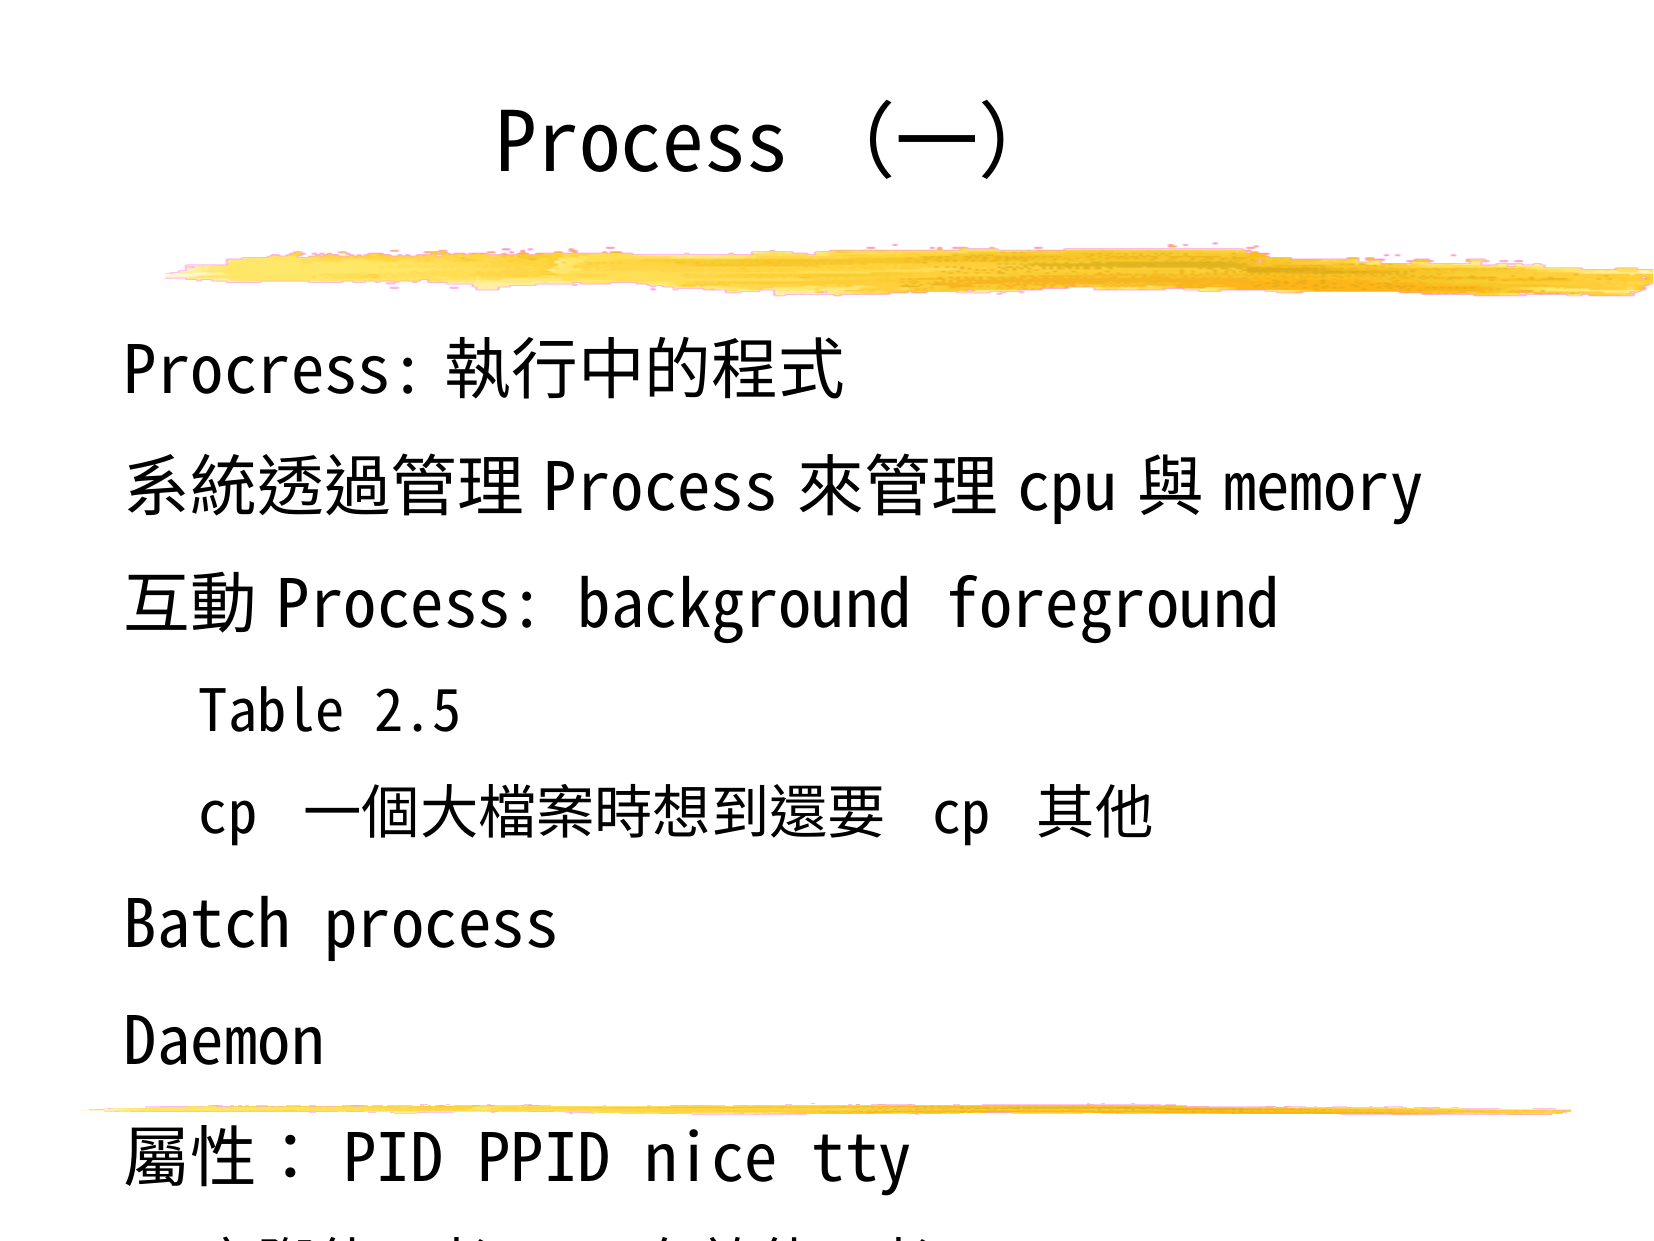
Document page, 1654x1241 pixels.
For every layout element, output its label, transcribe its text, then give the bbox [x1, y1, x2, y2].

picture [82, 1102, 1571, 1117]
title Process（一） [76, 28, 1482, 236]
list Procress:執行中的程式 系統透過管理Process來管理cpu與memory 互動Process: background foreground Table 2.5 cp 一個大檔案時想到還要 cp 其他 Batch process Daemon 屬性：PID PPID nice tty 實際使用者ID，有效使用者ID [124, 309, 1530, 1103]
picture [165, 237, 1654, 308]
